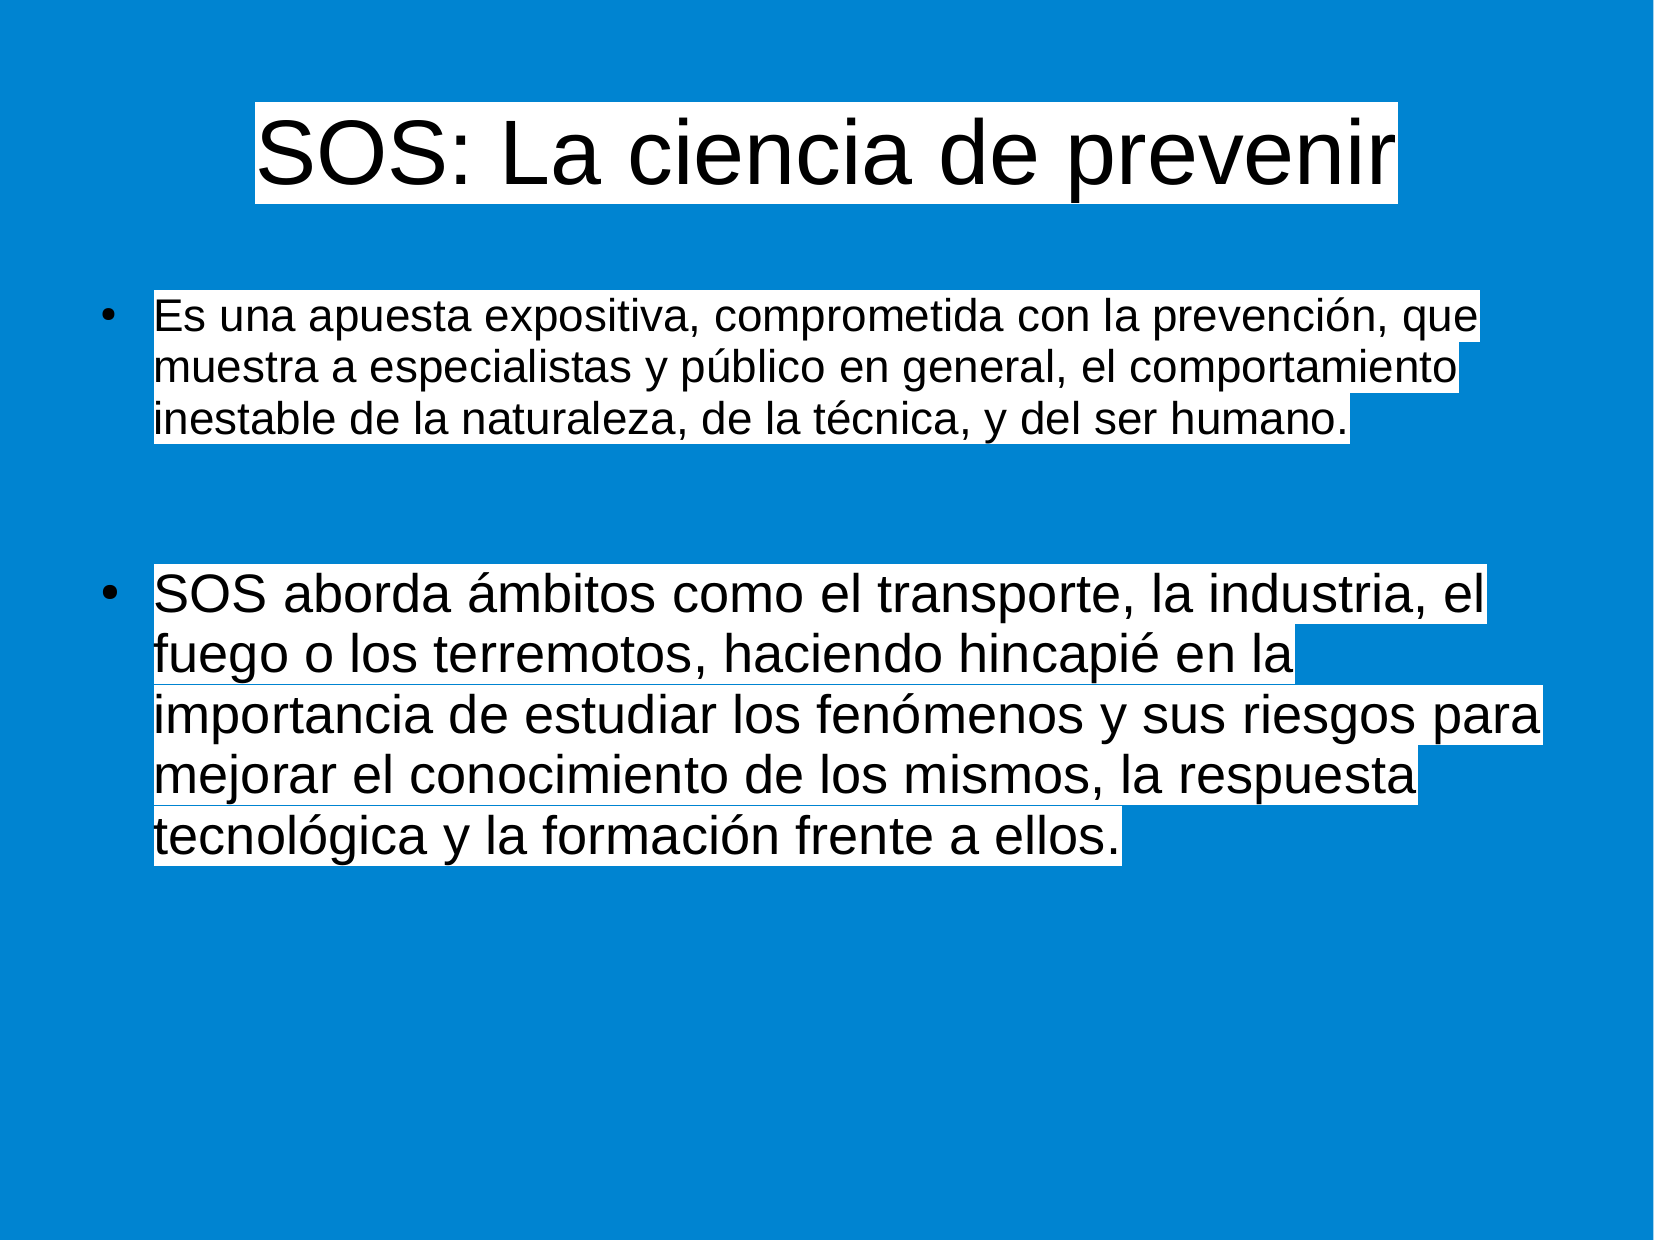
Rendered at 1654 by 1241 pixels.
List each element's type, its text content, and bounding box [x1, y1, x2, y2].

title SOS: La ciencia de prevenir [82, 49, 1571, 257]
list Es una apuesta expositiva, comprometida con la prevención, que muestra a especialistas y público en general, el comportamiento inestable de la naturaleza, de la técnica, y del ser humano. SOS aborda ámbitos como el transporte, la industria, el fuego o los terremotos, haciendo hincapié en la importancia de estudiar los fenómenos y sus riesgos para mejorar el conocimiento de los mismos, la respuesta tecnológica y la formación frente a ellos. [82, 290, 1571, 1010]
